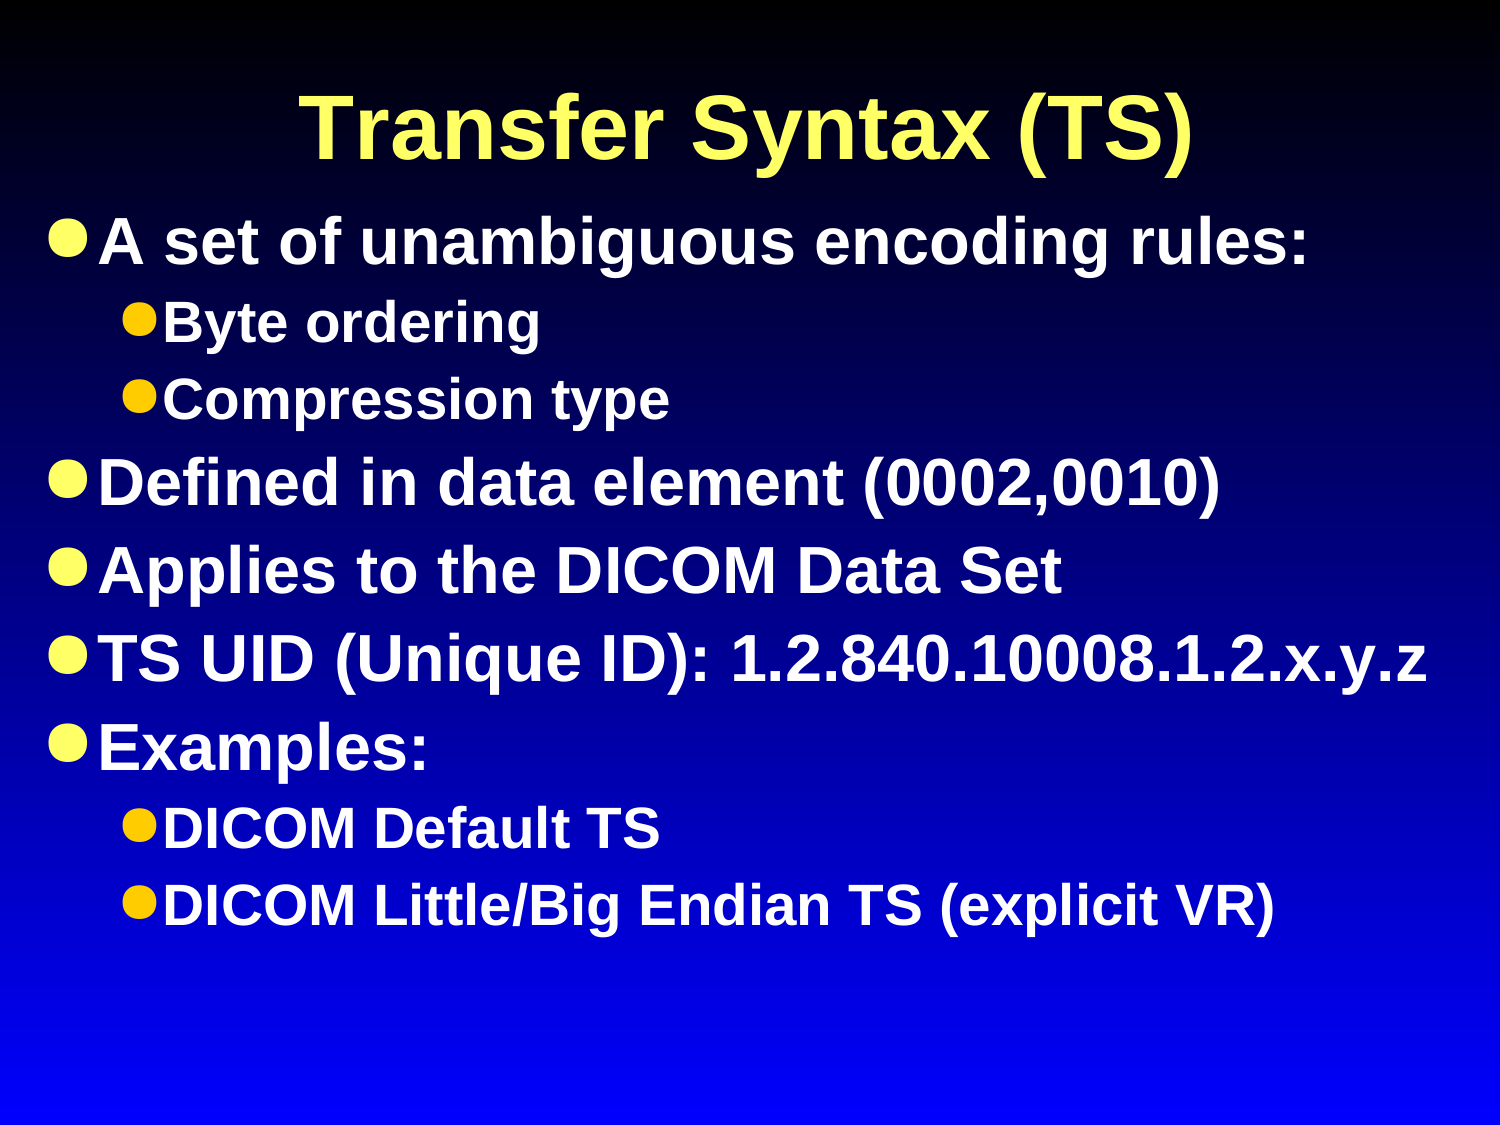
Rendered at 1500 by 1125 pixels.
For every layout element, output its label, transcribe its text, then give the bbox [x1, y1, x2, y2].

list A set of unambiguous encoding rules: Byte ordering Compression type Defined in data element (0002,0010) Applies to the DICOM Data Set TS UID (Unique ID): 1.2.840.10008.1.2.x.y.z Examples: DICOM Default TS DICOM Little/Big Endian TS (explicit VR) [41, 203, 1463, 1084]
title Transfer Syntax (TS) [109, 14, 1385, 203]
